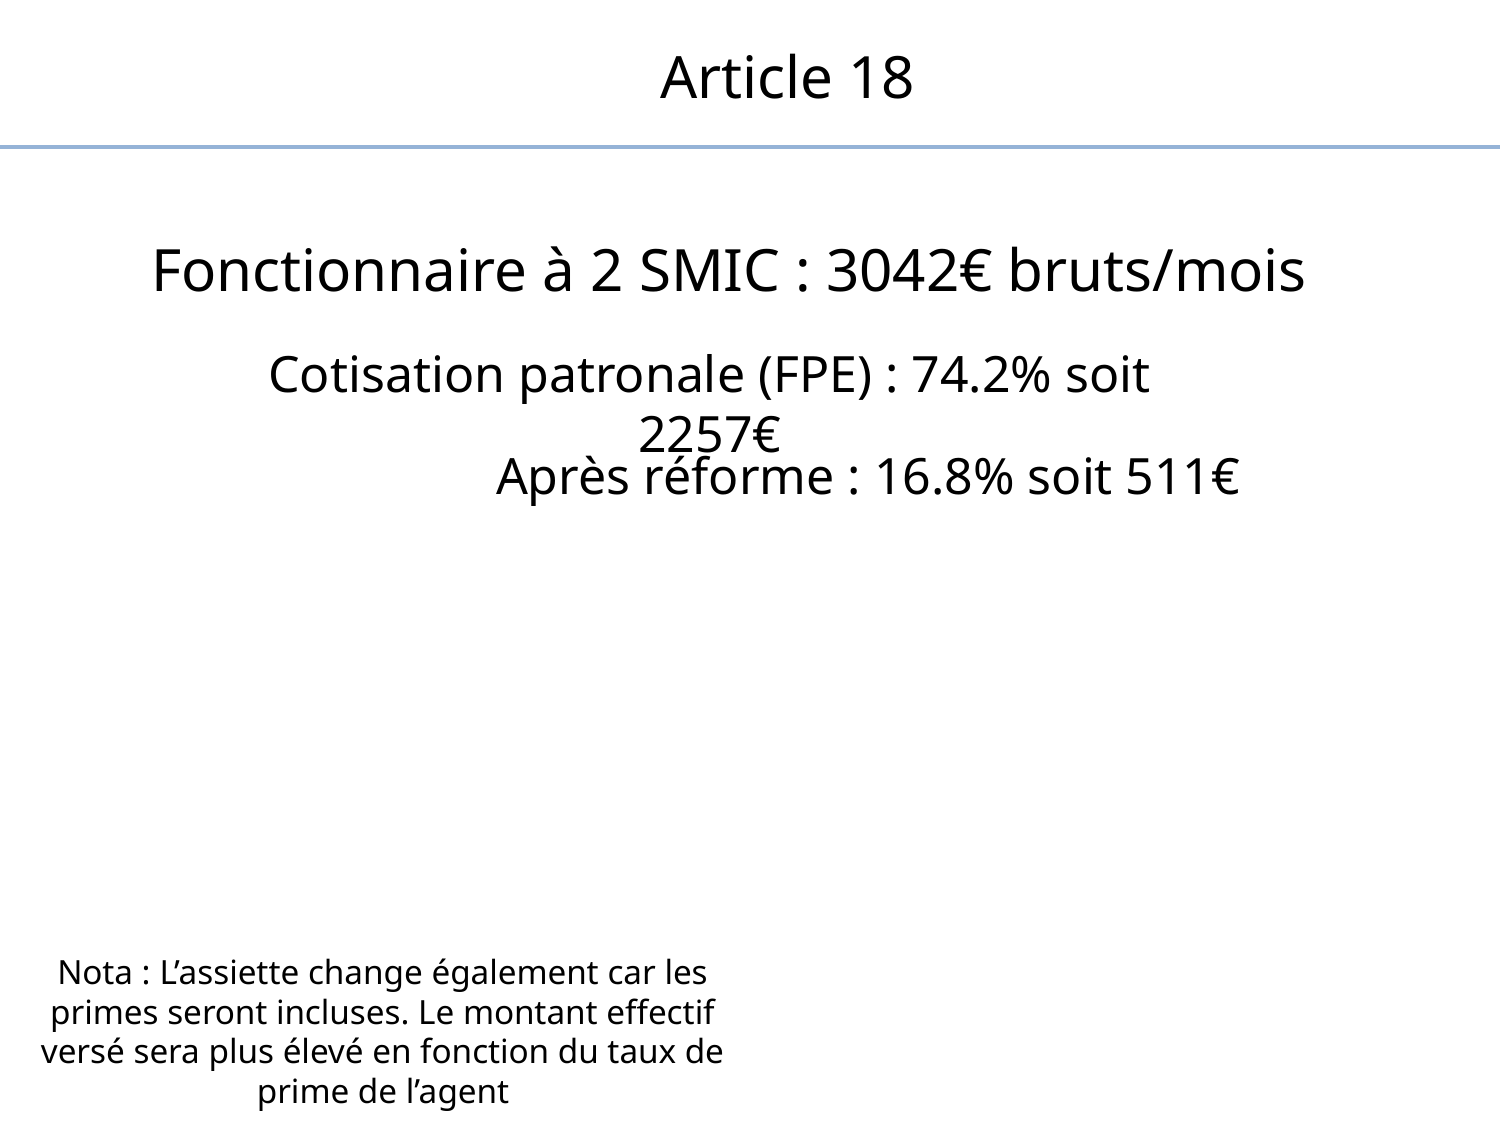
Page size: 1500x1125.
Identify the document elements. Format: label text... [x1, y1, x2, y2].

text_box Fonctionnaire à 2 SMIC : 3042€ bruts/mois [60, 225, 1398, 311]
text_box Nota : L’assiette change également car les primes seront incluses. Le montant effectif versé sera plus élevé en fonction du taux de prime de l’agent [23, 943, 744, 1118]
text_box Cotisation patronale (FPE) : 74.2% soit 2257€ [199, 335, 1220, 471]
text_box Article 18 [172, 32, 1403, 118]
text_box Après réforme : 16.8% soit 511€ [435, 436, 1301, 512]
